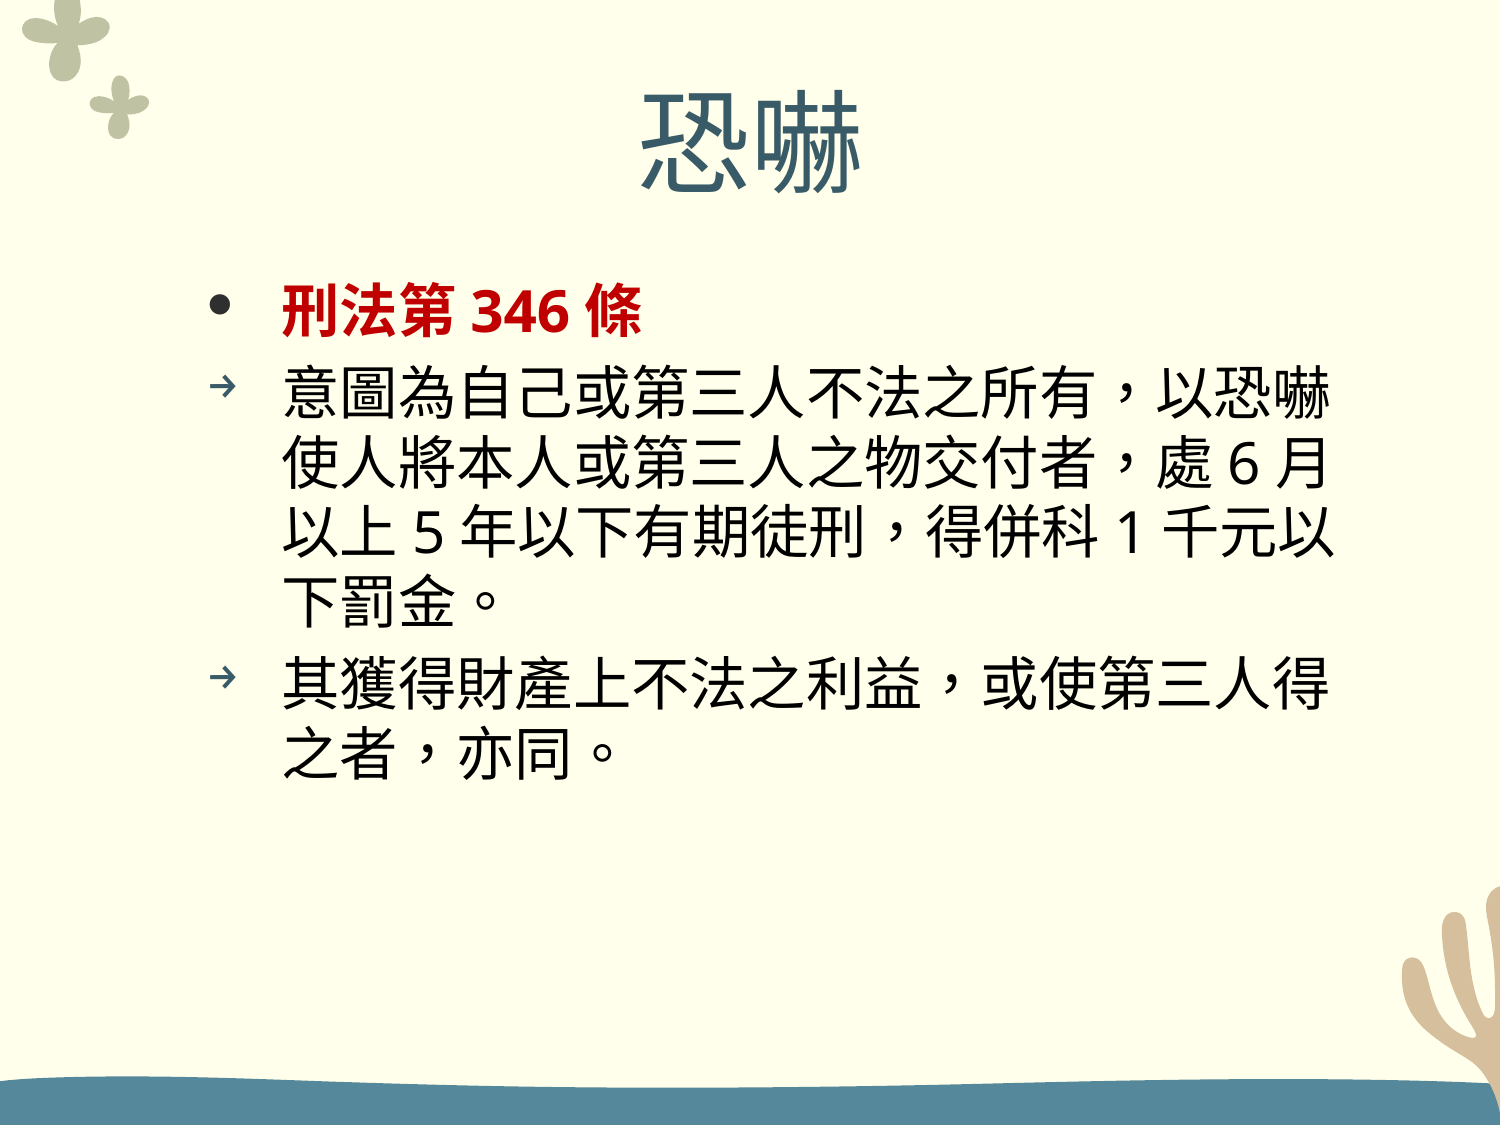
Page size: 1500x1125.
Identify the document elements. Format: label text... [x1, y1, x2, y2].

text_box [21, 0, 110, 82]
text_box [0, 886, 1500, 1125]
text_box [89, 75, 150, 140]
title 恐嚇 [75, 45, 1425, 233]
list 刑法第346條 意圖為自己或第三人不法之所有，以恐嚇使人將本人或第三人之物交付者，處6月以上5年以下有期徒刑，得併科1千元以下罰金。 其獲得財產上不法之利益，或使第三人得之者，亦同。 [135, 267, 1365, 858]
